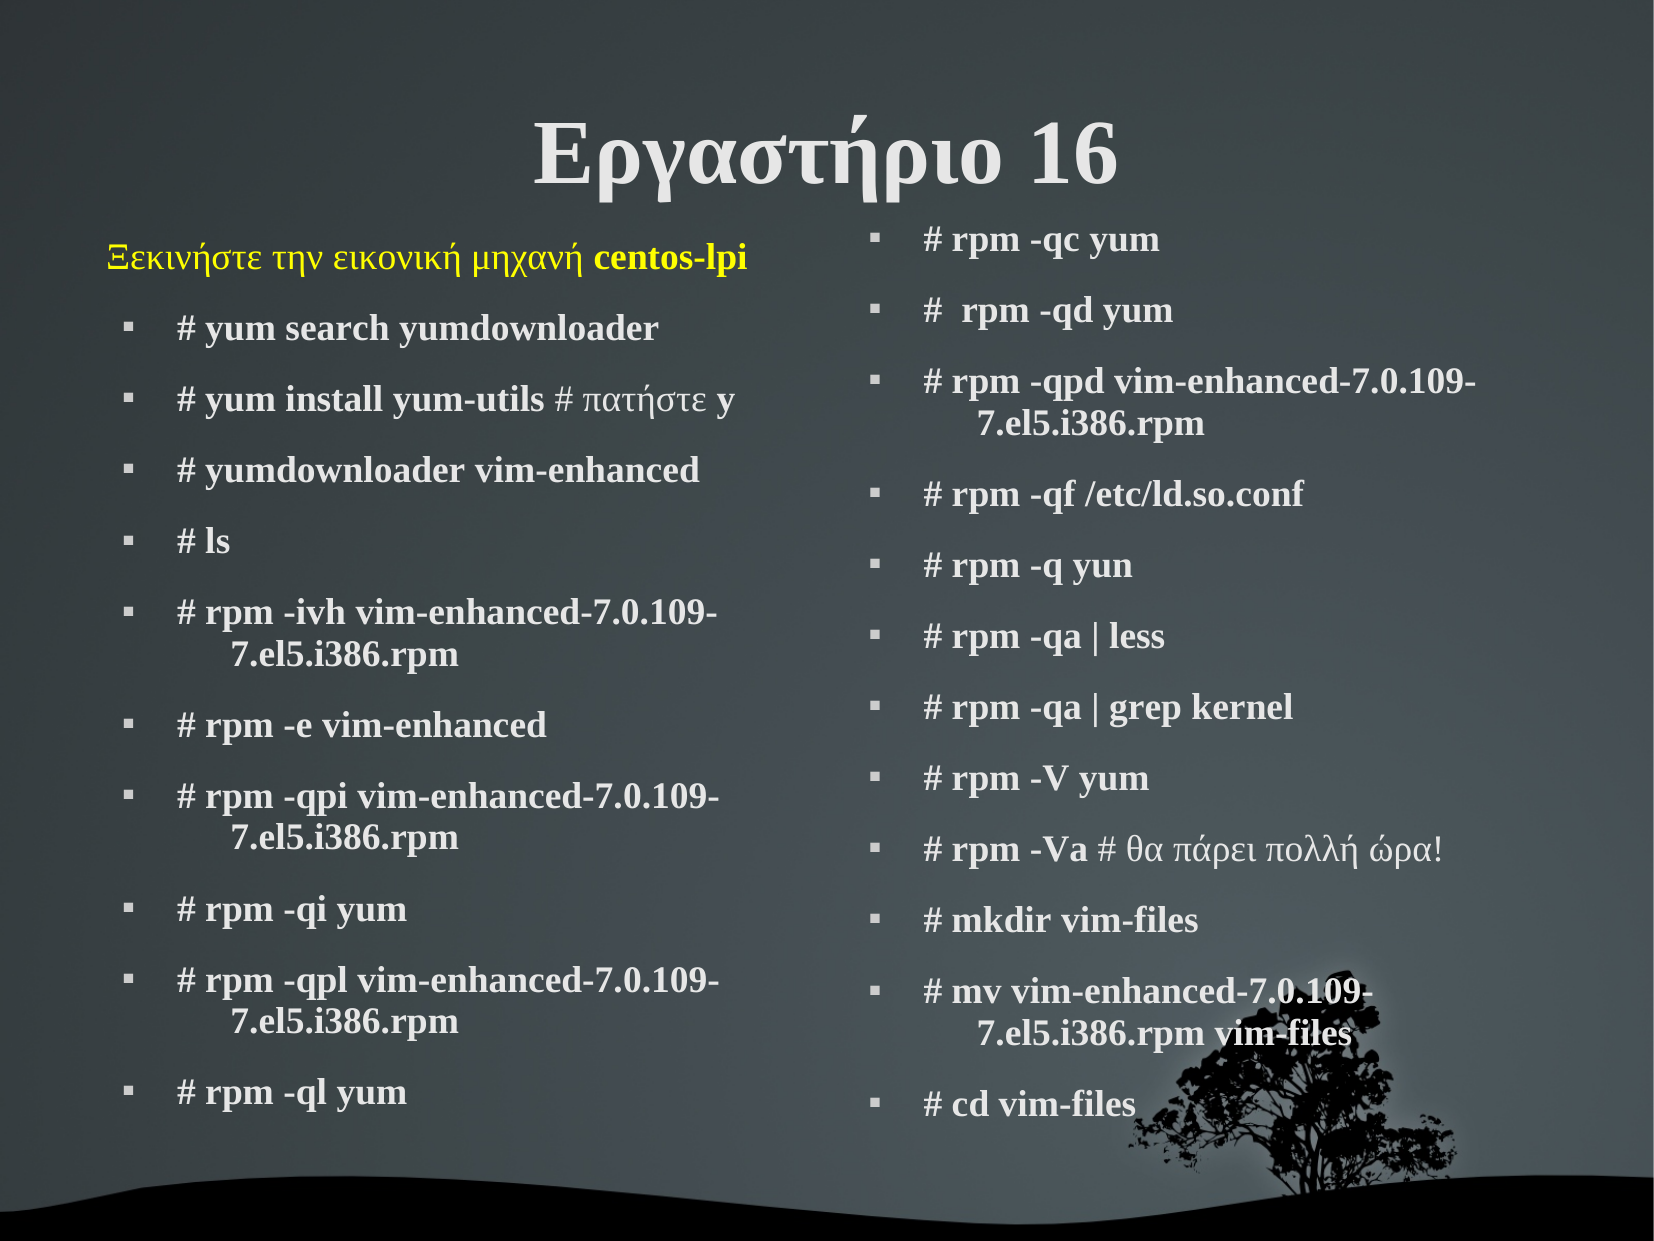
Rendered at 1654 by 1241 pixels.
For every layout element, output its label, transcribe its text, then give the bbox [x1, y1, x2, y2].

list # rpm -qc yum # rpm -qd yum # rpm -qpd vim-enhanced-7.0.109-7.el5.i386.rpm # rpm -qf /etc/ld.so.conf # rpm -q yun # rpm -qa | less # rpm -qa | grep kernel # rpm -V yum # rpm -Va # θα πάρει πολλή ώρα! # mkdir vim-files # mv vim-enhanced-7.0.109-7.el5.i386.rpm vim-files # cd vim-files [834, 257, 1562, 1230]
title Εργαστήριο 16 [82, 49, 1571, 257]
picture [0, 0, 1654, 1241]
list Ξεκινήστε την εικονική μηχανή centos-lpi # yum search yumdownloader # yum install yum-utils # πατήστε y # yumdownloader vim-enhanced # ls # rpm -ivh vim-enhanced-7.0.109-7.el5.i386.rpm # rpm -e vim-enhanced # rpm -qpi vim-enhanced-7.0.109-7.el5.i386.rpm # rpm -qi yum # rpm -qpl vim-enhanced-7.0.109-7.el5.i386.rpm # rpm -ql yum [88, 257, 815, 1218]
